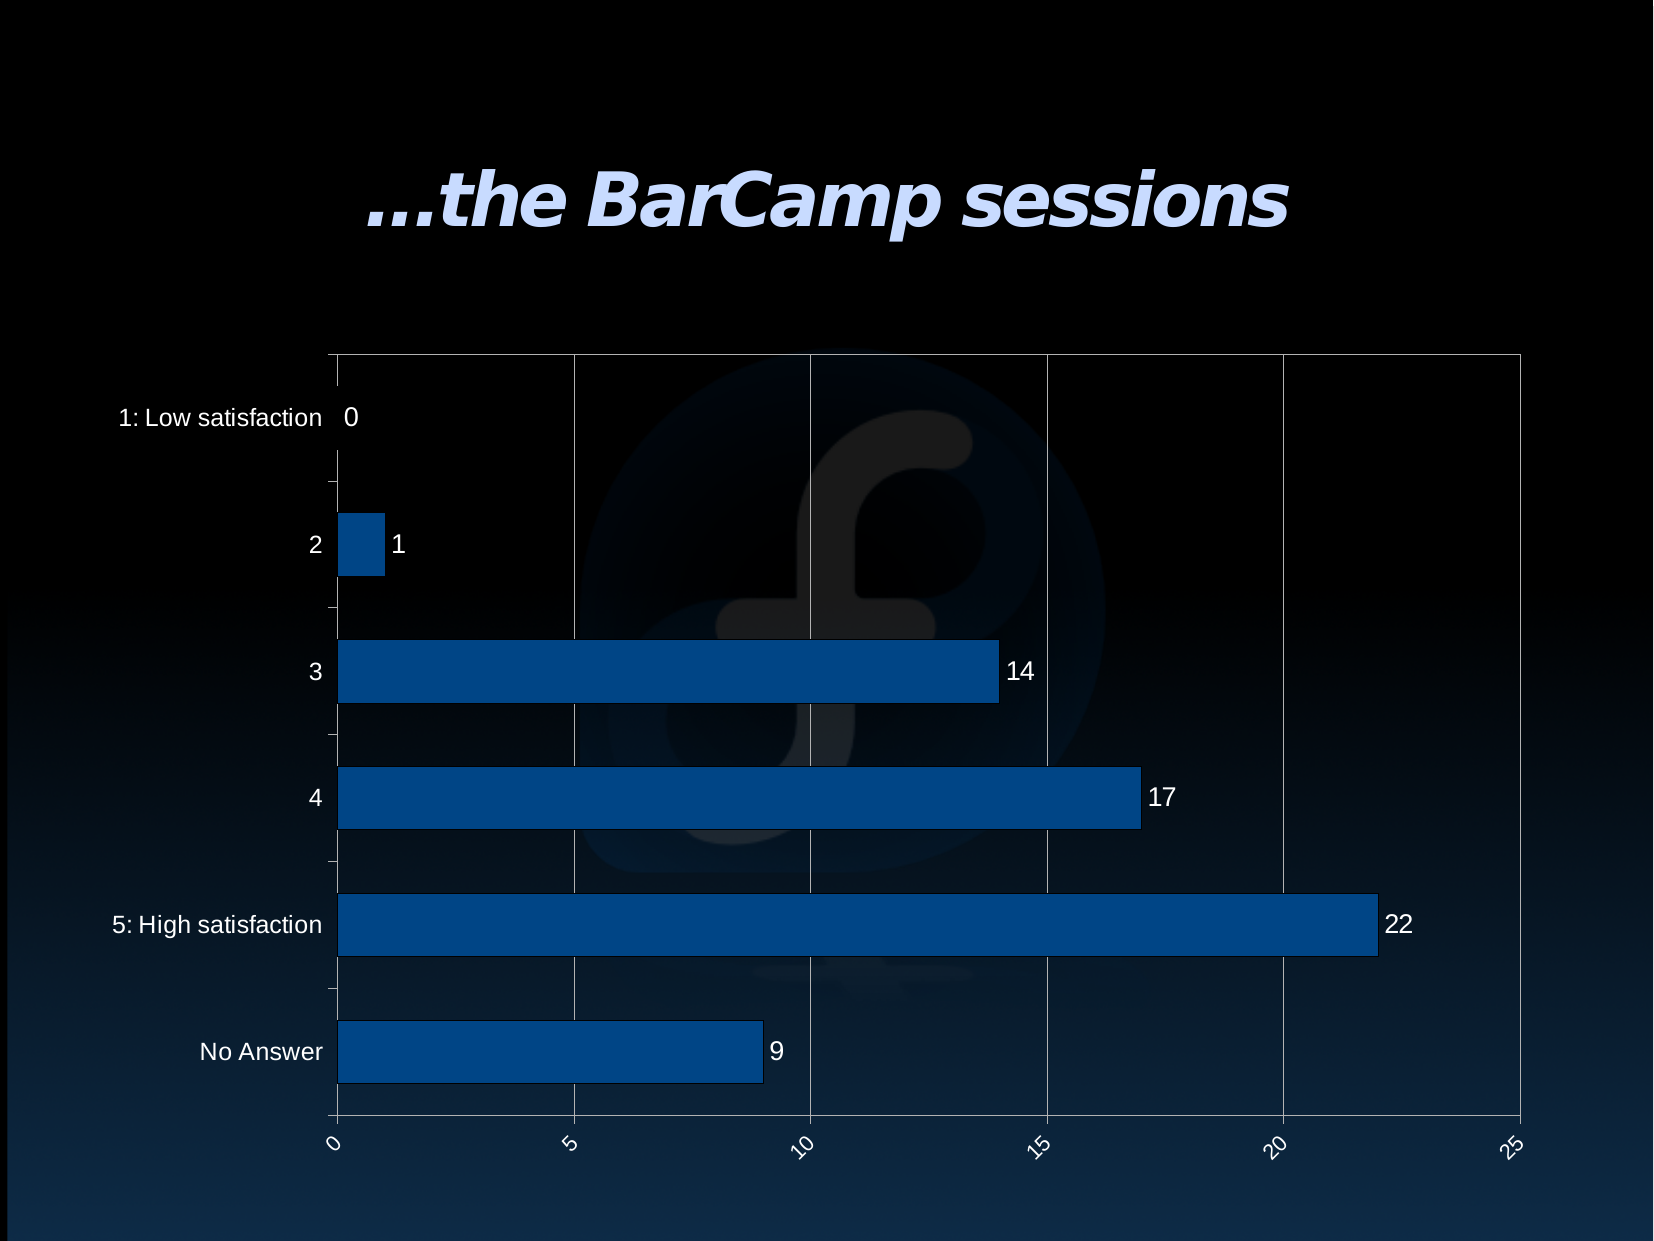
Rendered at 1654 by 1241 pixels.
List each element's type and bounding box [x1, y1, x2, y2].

chart [337, 512, 386, 533]
picture [7, 6, 1654, 1241]
